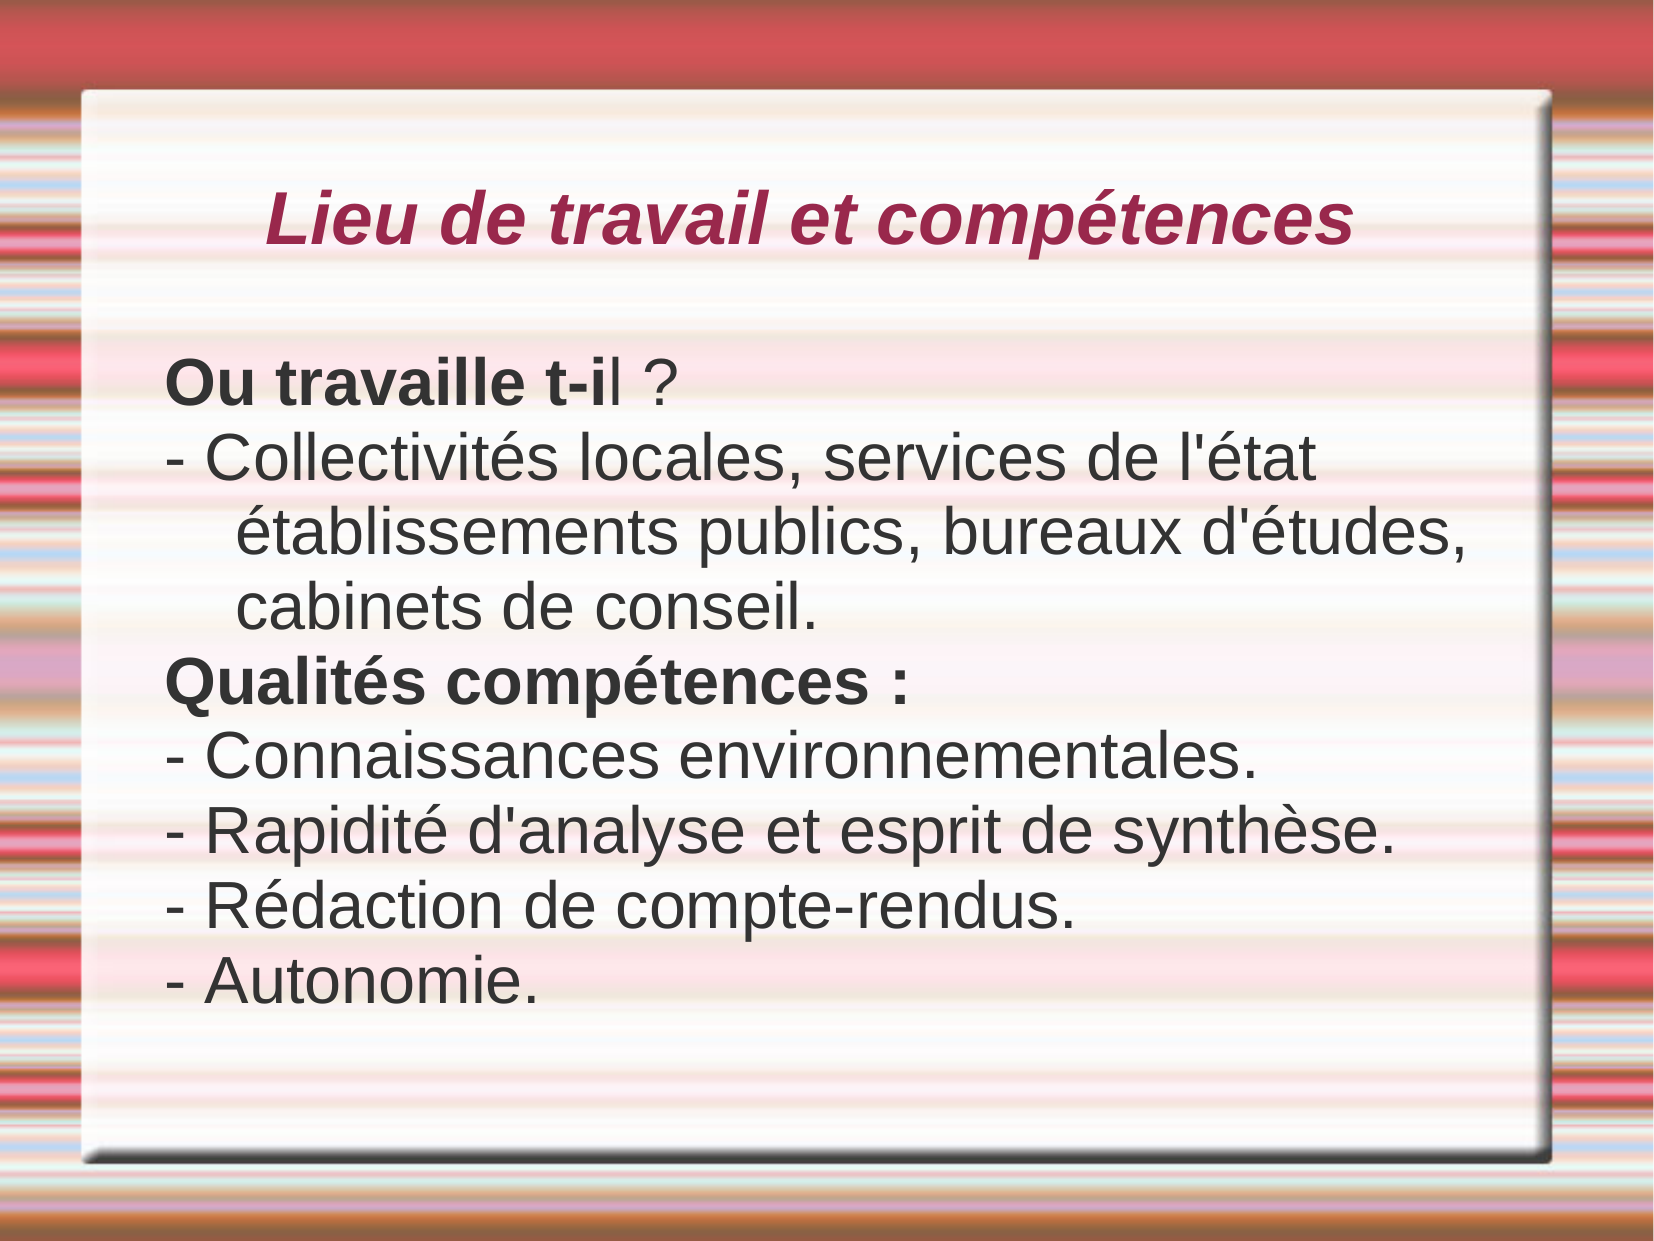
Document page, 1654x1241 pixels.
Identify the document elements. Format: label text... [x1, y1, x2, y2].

title Lieu de travail et compétences [88, 114, 1534, 322]
picture [0, 0, 1654, 1241]
list Ou travaille t-il ? - Collectivités locales, services de l'état établissements publics, bureaux d'études, cabinets de conseil. Qualités compétences : - Connaissances environnementales. - Rapidité d'analyse et esprit de synthèse. - Rédaction de compte-rendus. - Autonomie. [152, 344, 1534, 1127]
